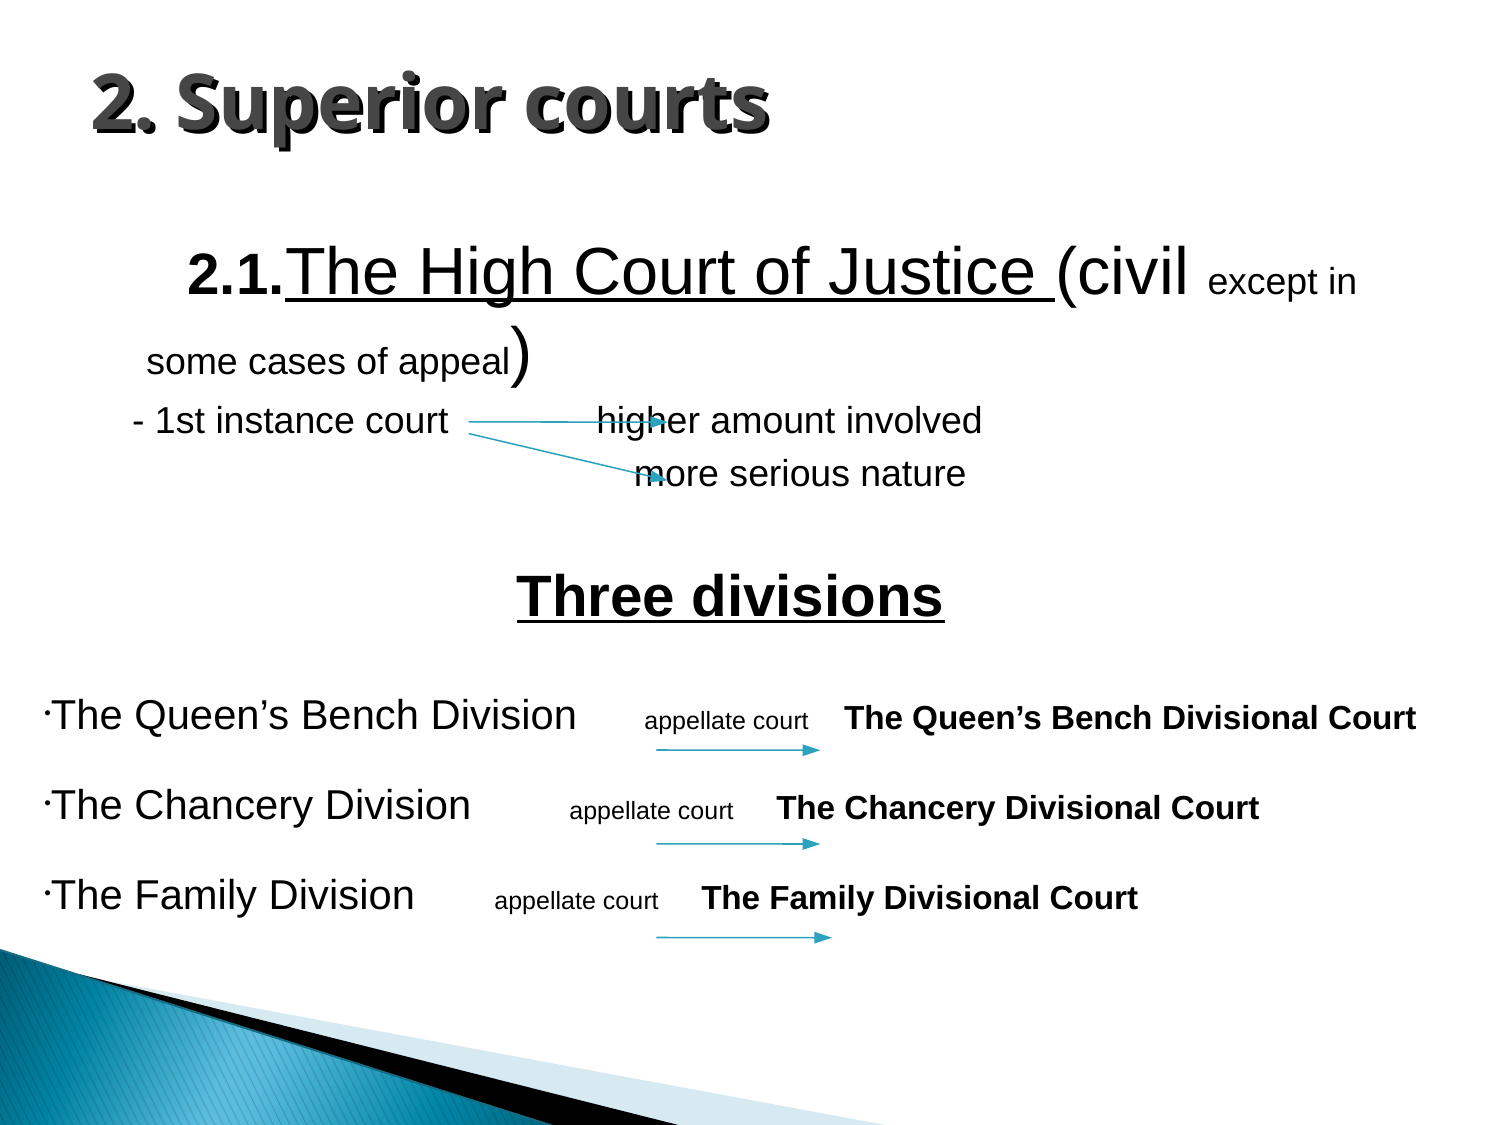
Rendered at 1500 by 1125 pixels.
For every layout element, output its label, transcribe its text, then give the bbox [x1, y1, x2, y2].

text_box Three divisions The Queen’s Bench Division appellate court The Queen’s Bench Divisional Court The Chancery Division appellate court The Chancery Divisional Court The Family Division appellate court The Family Divisional Court [29, 550, 1459, 927]
title 2. Superior courts [75, 45, 1426, 233]
text_box 2.1.The High Court of Justice (civil except in some cases of appeal) - 1st instance court higher amount involved more serious nature [75, 220, 1425, 539]
